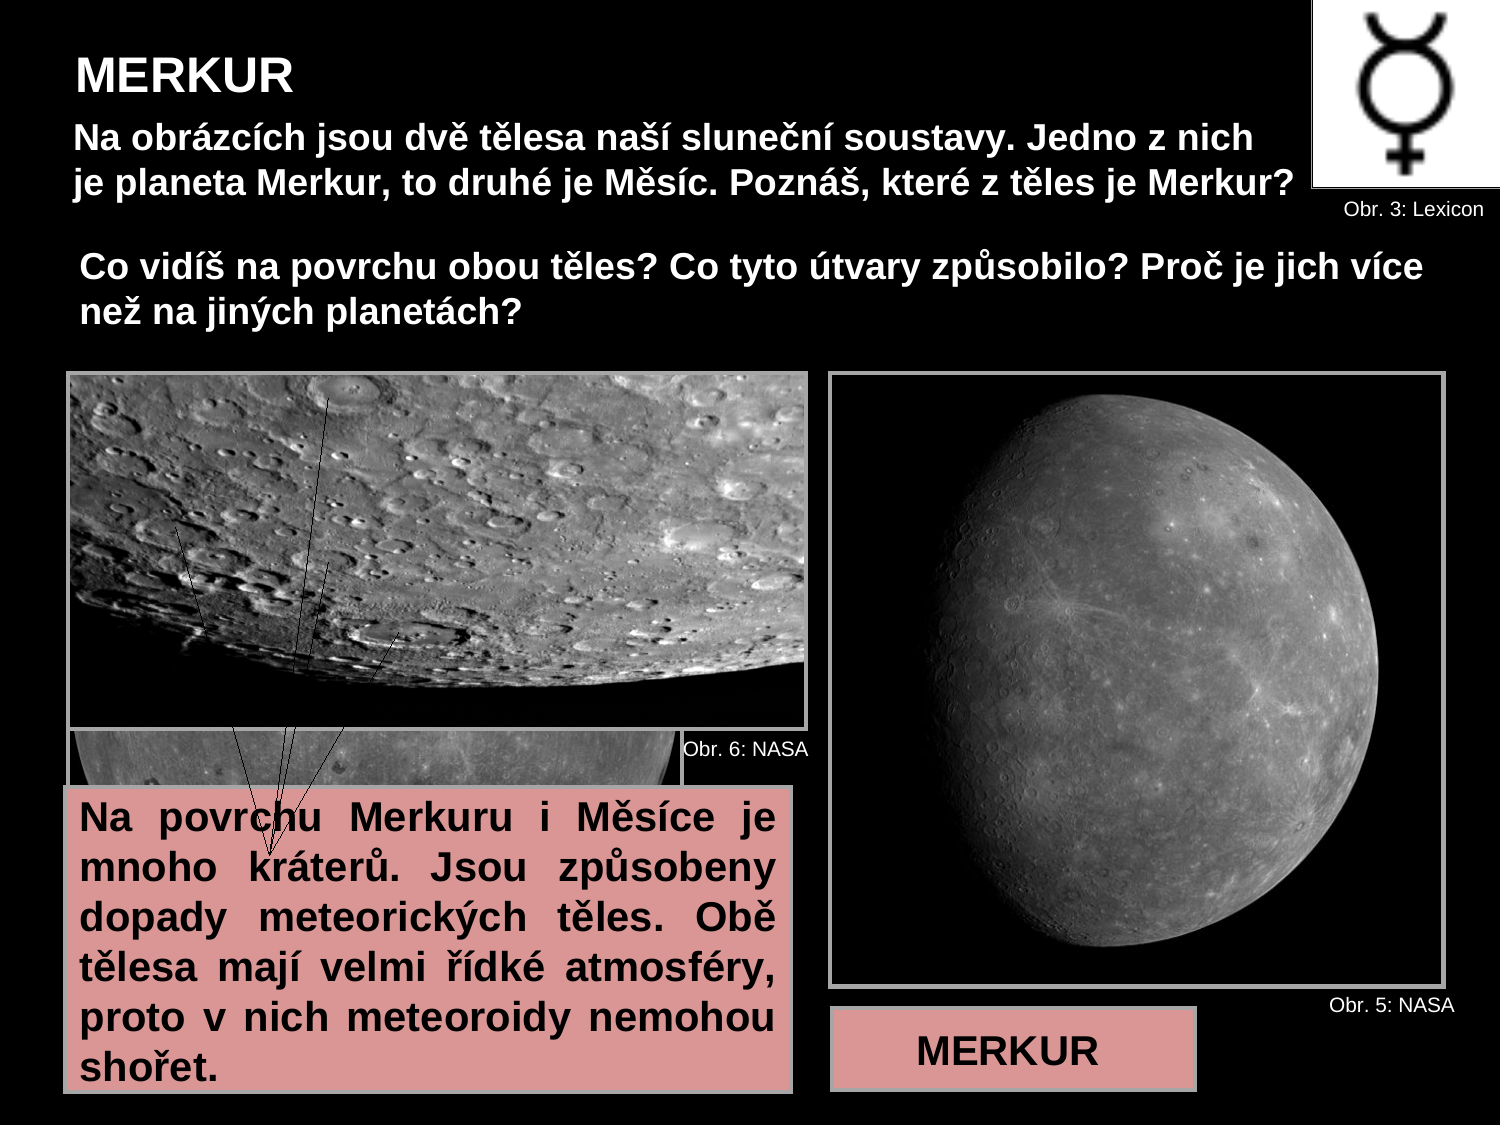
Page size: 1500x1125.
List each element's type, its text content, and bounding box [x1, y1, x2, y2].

text_box MERKUR [832, 1007, 1196, 1090]
text_box Obr. 3: Lexicon [1328, 187, 1500, 228]
picture [1312, 0, 1500, 188]
text_box Obr. 6: NASA [668, 727, 824, 769]
text_box Co vidíš na povrchu obou těles? Co tyto útvary způsobilo? Proč je jich více než na jiných planetách? [64, 234, 1451, 340]
text_box Obr. 5: NASA [1314, 984, 1470, 1025]
picture [70, 375, 804, 727]
text_box Na obrázcích jsou dvě tělesa naší sluneční soustavy. Jedno z nich je planeta Merkur, to druhé je Měsíc. Poznáš, které z těles je Merkur? [58, 105, 1312, 211]
text_box Na povrchu Merkuru i Měsíce je mnoho kráterů. Jsou způsobeny dopady meteorických těles. Obě tělesa mají velmi řídké atmosféry, proto v nich meteoroidy nemohou shořet. [64, 786, 792, 1092]
picture [832, 375, 1442, 985]
picture [70, 731, 680, 786]
text_box MERKUR [60, 35, 310, 105]
